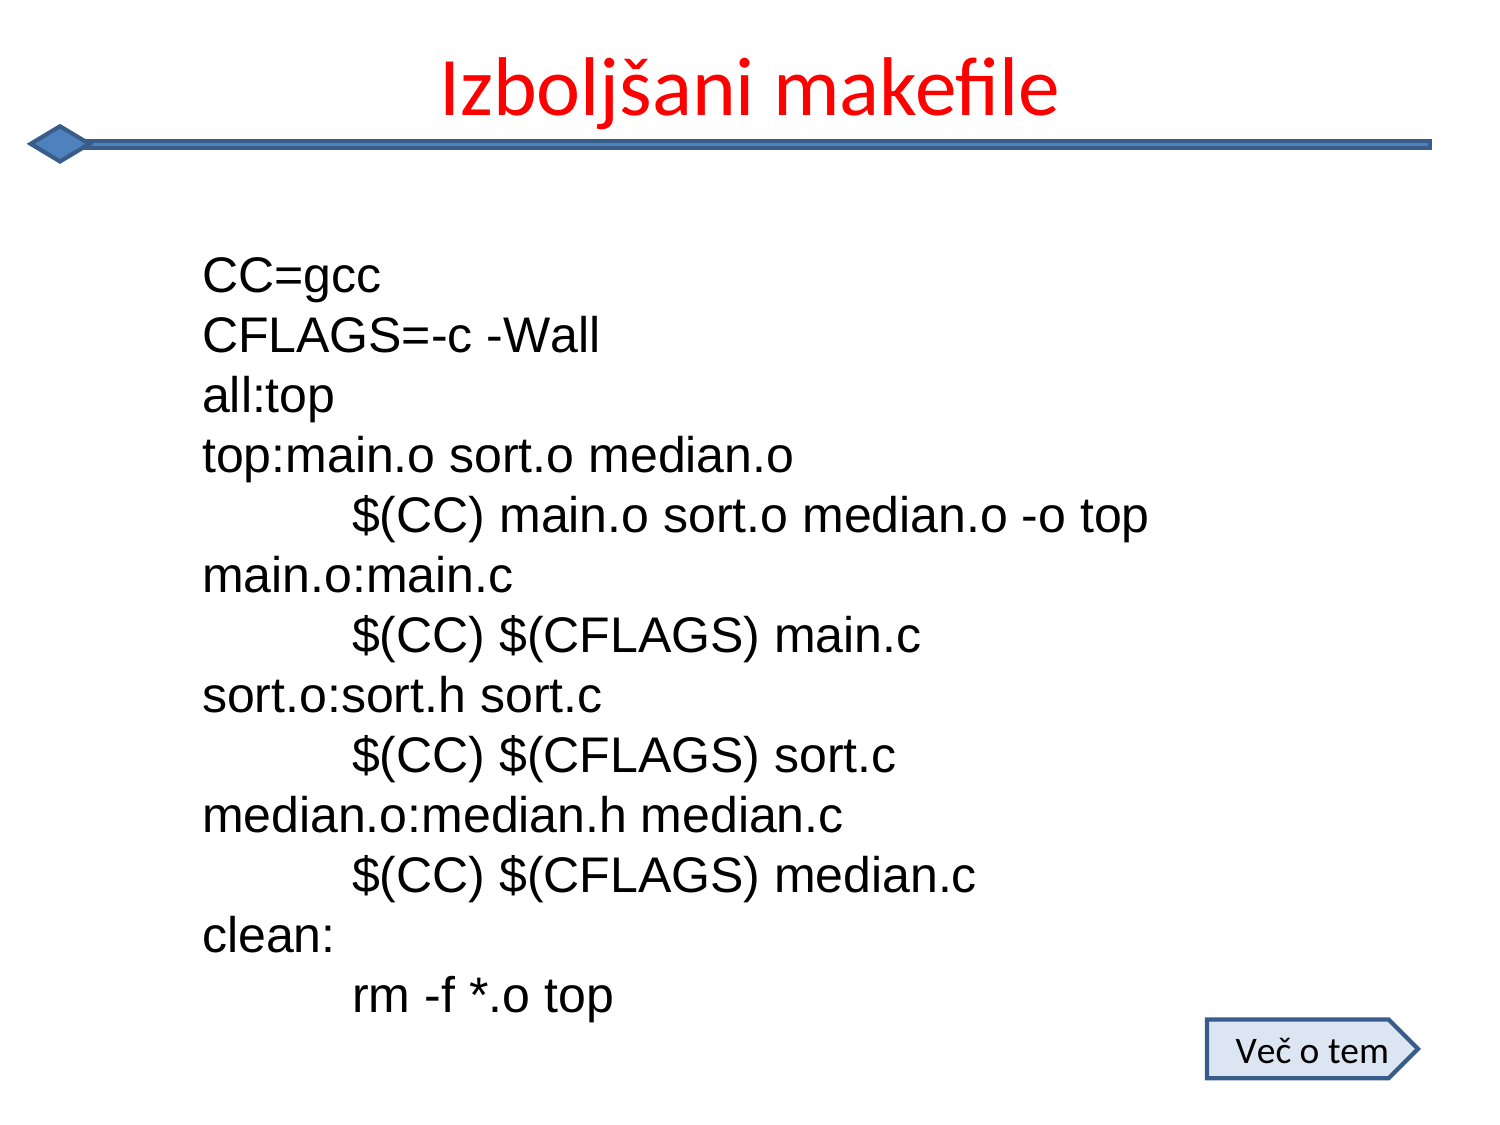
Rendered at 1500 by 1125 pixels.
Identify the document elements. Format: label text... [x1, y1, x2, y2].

title Izboljšani makefile [75, 23, 1426, 141]
text_box Več o tem [1207, 1019, 1419, 1079]
text_box CC=gcc CFLAGS=-c -Wall all:top top:main.o sort.o median.o $(CC) main.o sort.o median.o -o top main.o:main.c $(CC) $(CFLAGS) main.c sort.o:sort.h sort.c $(CC) $(CFLAGS) sort.c median.o:median.h median.c $(CC) $(CFLAGS) median.c clean: rm -f *.o top [187, 234, 1172, 1030]
